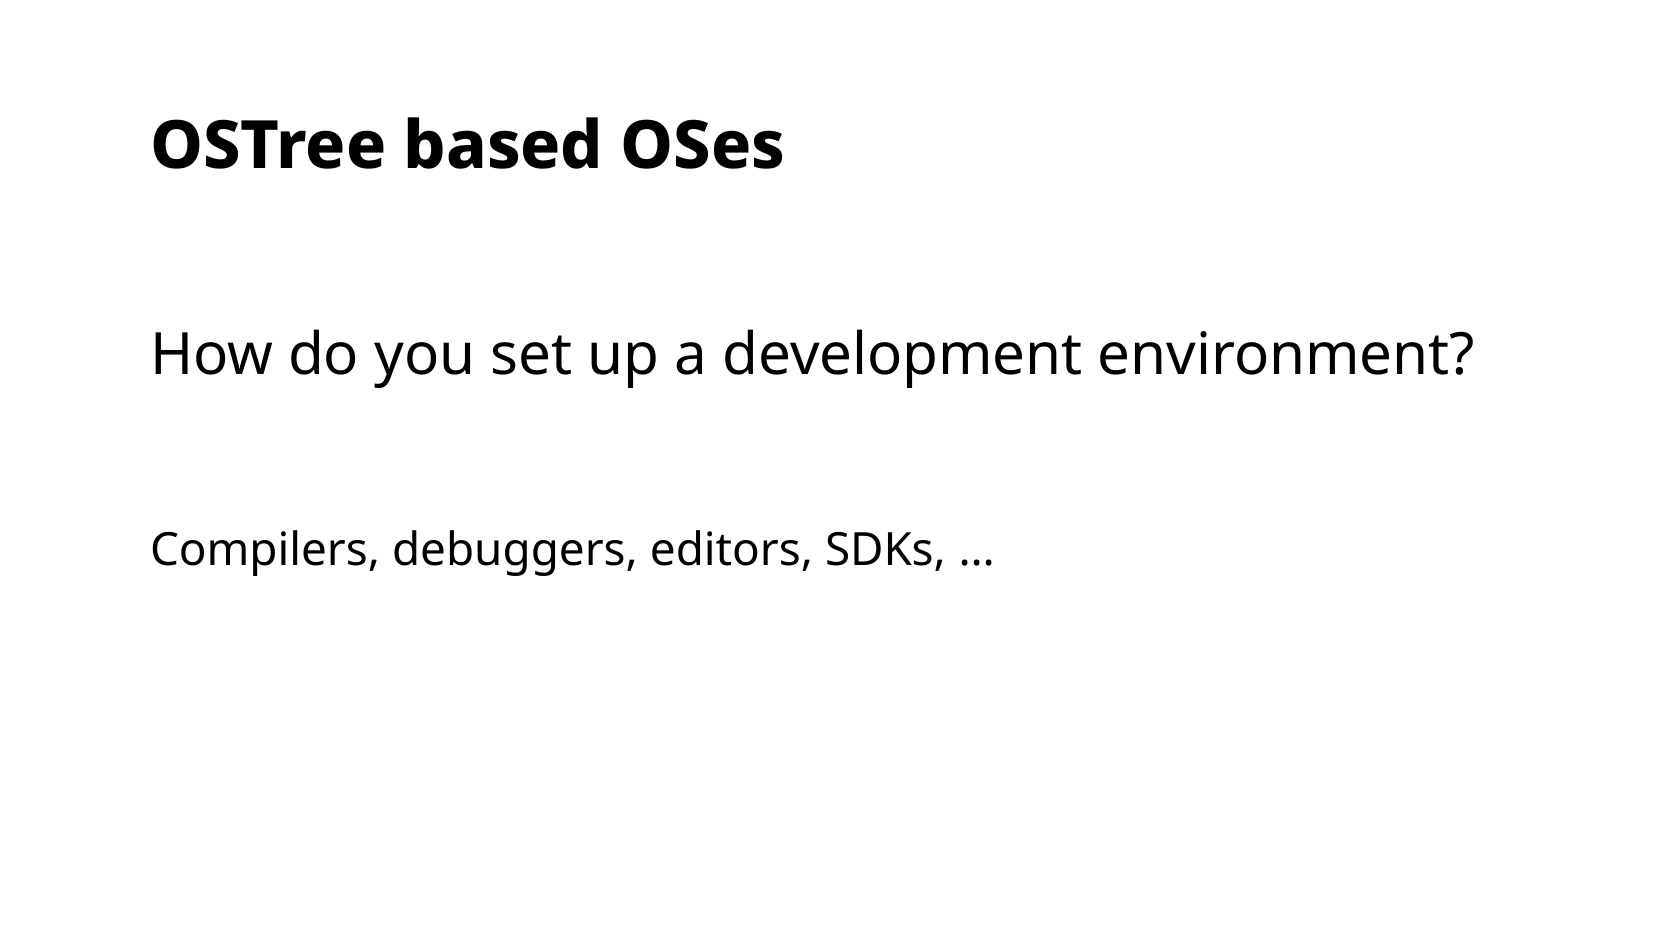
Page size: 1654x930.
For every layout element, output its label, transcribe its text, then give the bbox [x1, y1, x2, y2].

title OSTree based OSes [150, 107, 1501, 188]
subtitle How do you set up a development environment? Compilers, debuggers, editors, SDKs, … [150, 272, 1501, 812]
